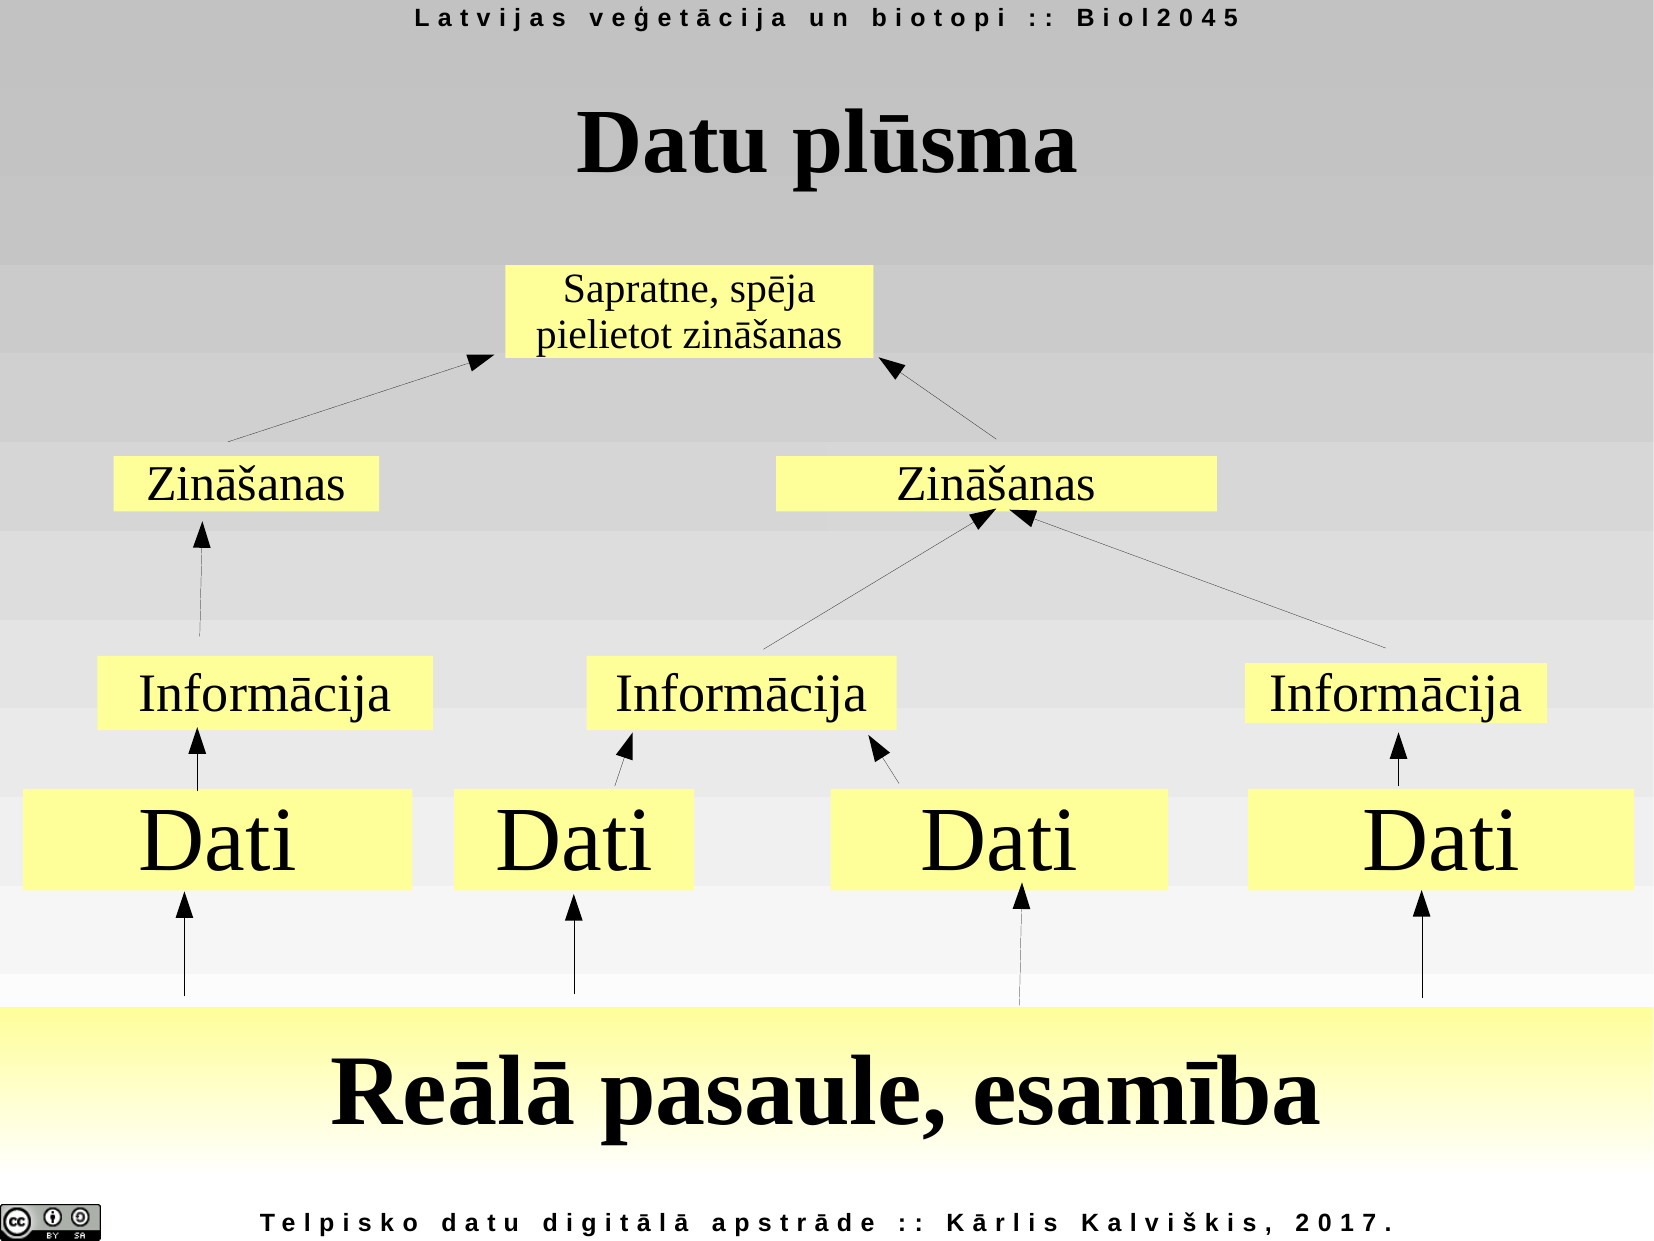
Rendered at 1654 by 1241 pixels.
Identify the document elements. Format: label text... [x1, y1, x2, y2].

text_box Informācija [1244, 663, 1548, 724]
text_box Zināšanas [113, 456, 380, 512]
text_box Informācija [586, 655, 897, 731]
text_box Informācija [97, 655, 433, 731]
text_box Sapratne, spēja pielietot zināšanas [505, 265, 874, 358]
text_box Dati [830, 788, 1169, 891]
text_box Dati [1248, 788, 1635, 891]
title Datu plūsma [59, 37, 1596, 246]
text_box Reālā pasaule, esamība [0, 1007, 1654, 1174]
text_box Dati [454, 788, 695, 891]
text_box Zināšanas [776, 456, 1217, 512]
text_box Dati [23, 788, 413, 891]
picture [0, 0, 1654, 1007]
picture [0, 1174, 1654, 1241]
